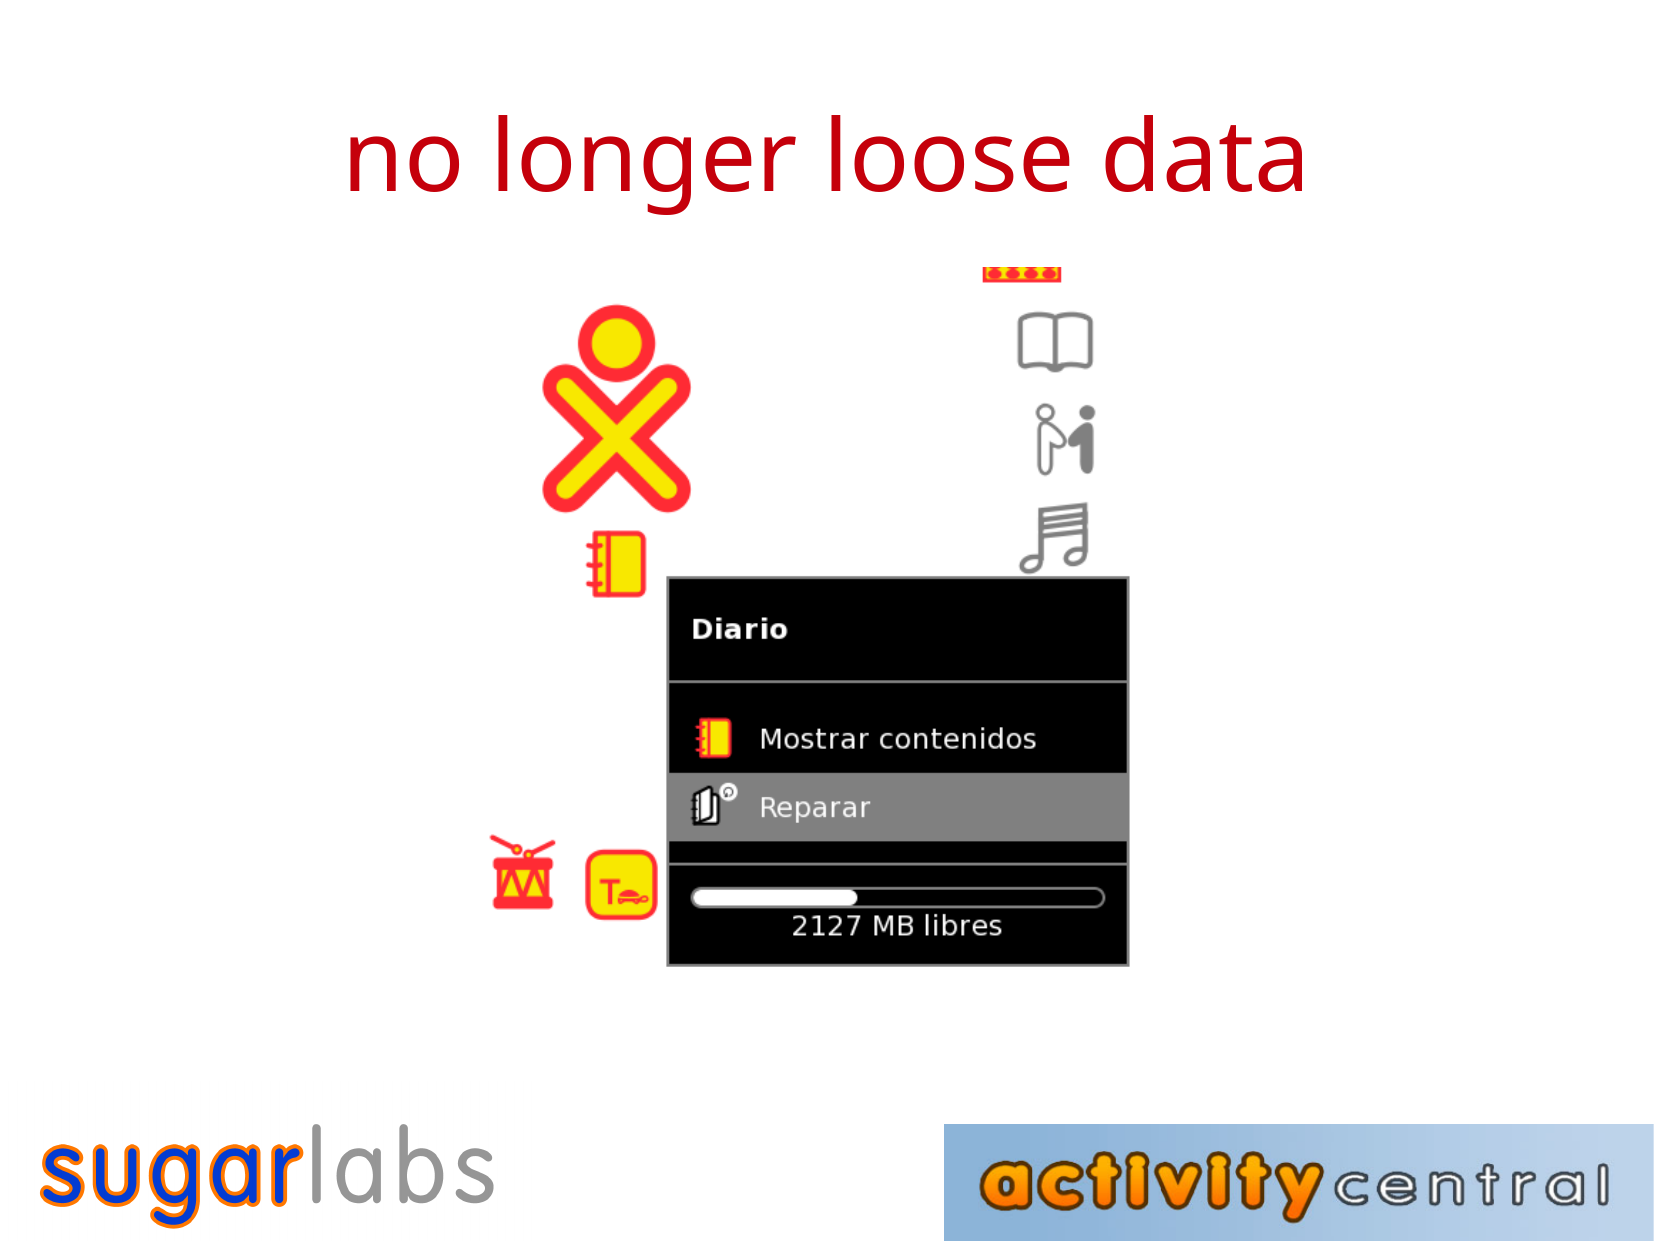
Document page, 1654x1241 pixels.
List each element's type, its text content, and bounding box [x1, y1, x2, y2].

picture [487, 267, 1211, 1034]
picture [0, 1081, 532, 1241]
picture [944, 1124, 1654, 1241]
title no longer loose data [82, 49, 1571, 257]
